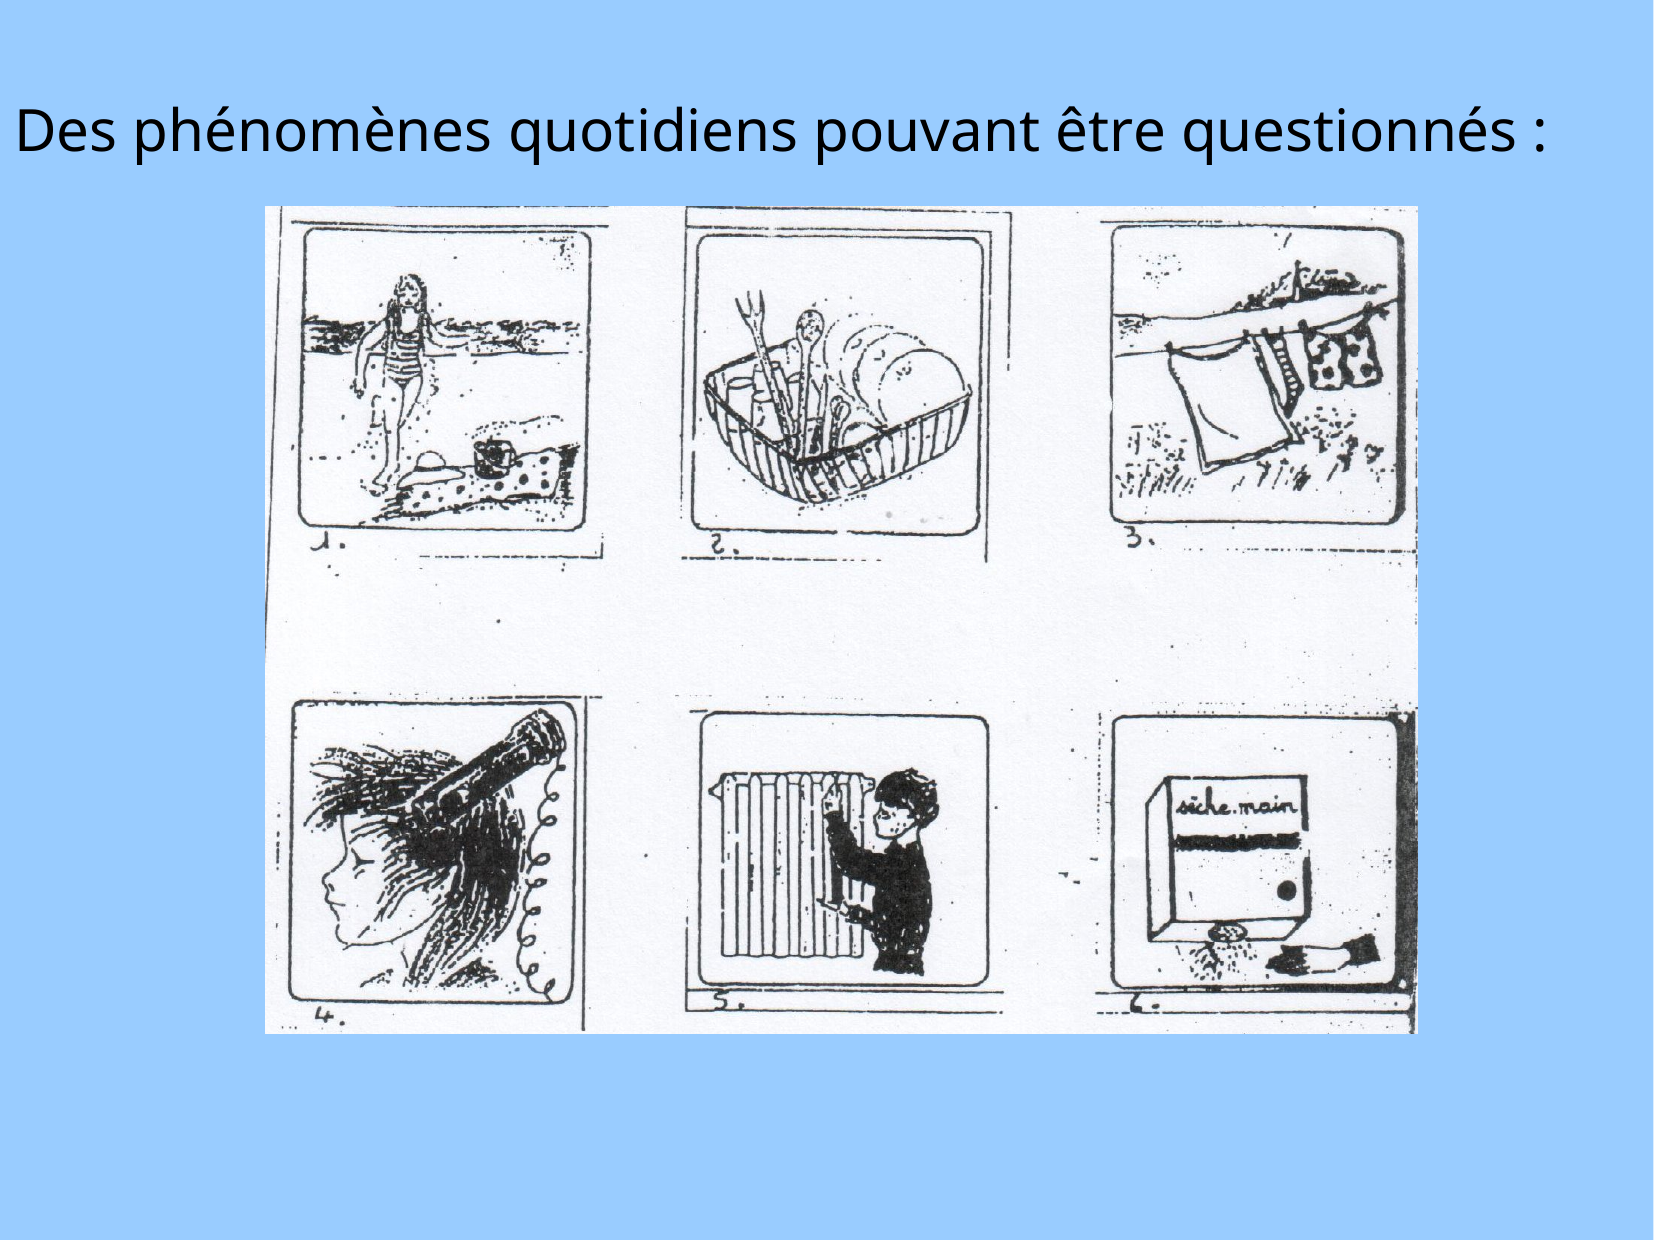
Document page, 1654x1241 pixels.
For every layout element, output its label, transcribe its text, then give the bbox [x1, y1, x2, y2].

picture [265, 206, 1418, 1034]
text_box Des phénomènes quotidiens pouvant être questionnés : [0, 82, 1654, 165]
